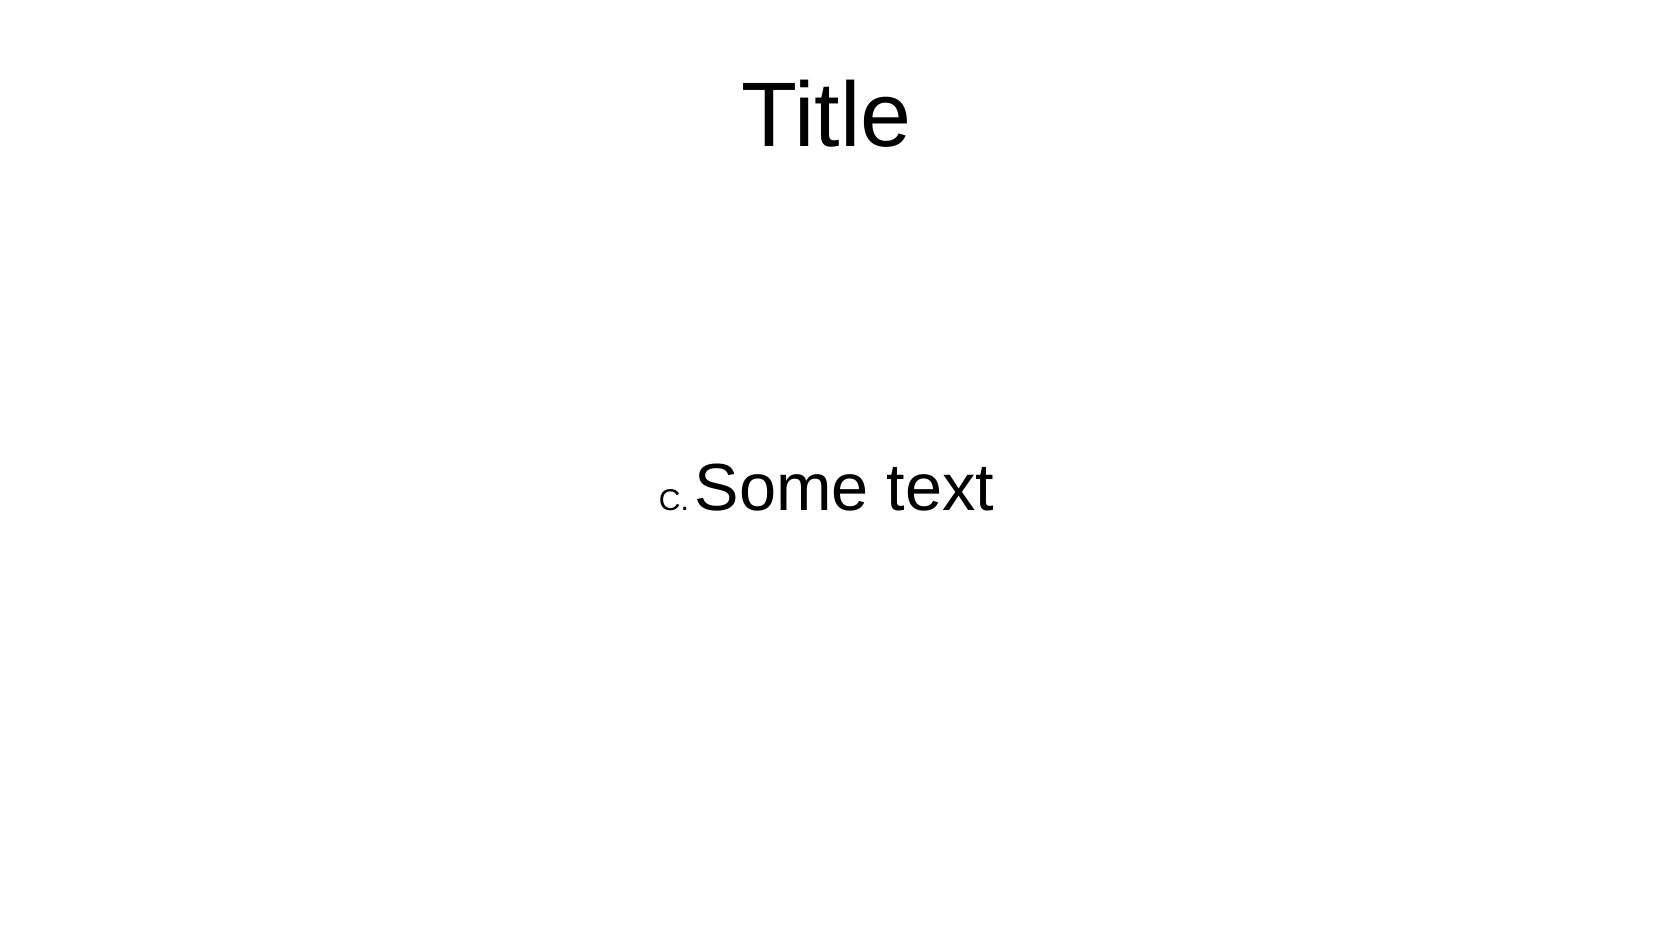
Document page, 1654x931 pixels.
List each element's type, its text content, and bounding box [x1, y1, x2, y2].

subtitle Some text [82, 217, 1571, 758]
title Title [82, 37, 1571, 193]
